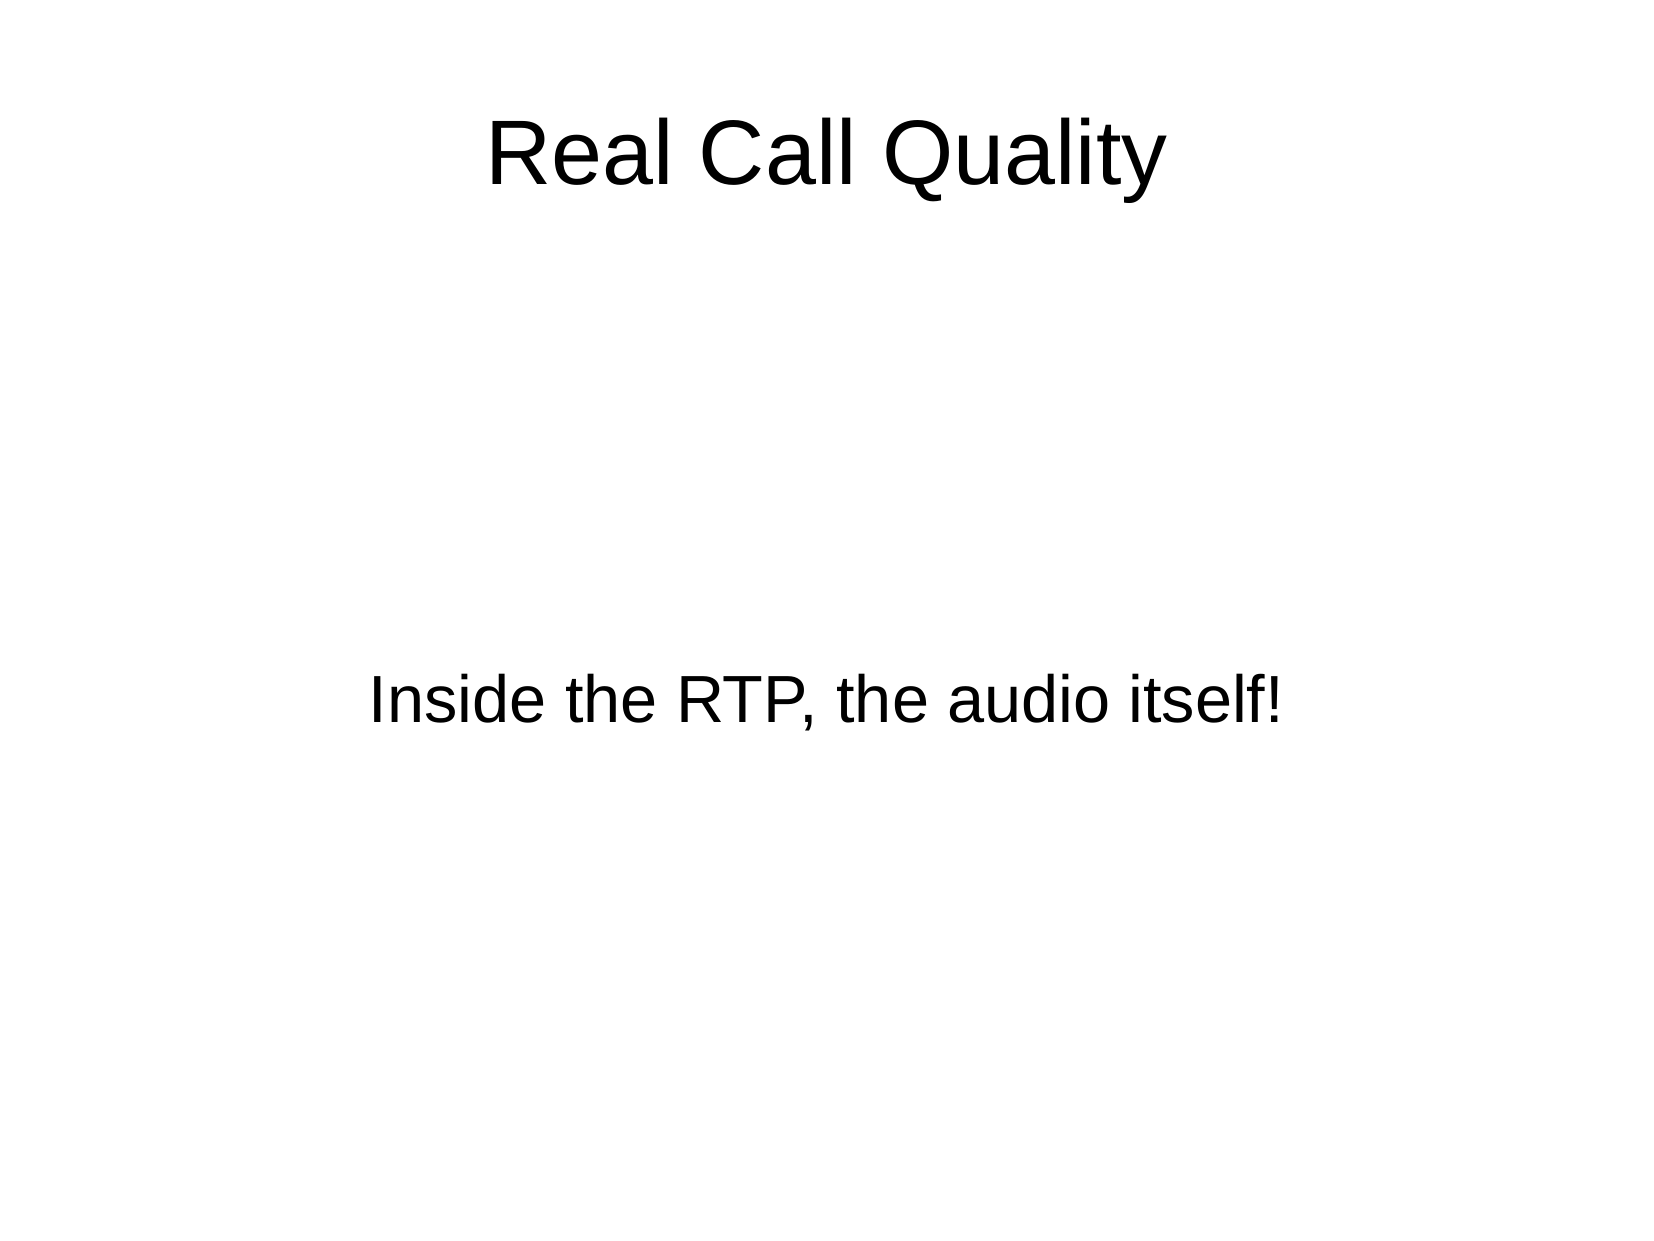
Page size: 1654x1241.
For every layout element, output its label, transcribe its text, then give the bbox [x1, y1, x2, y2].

subtitle Inside the RTP, the audio itself! [82, 297, 1571, 1102]
title Real Call Quality [82, 49, 1571, 257]
